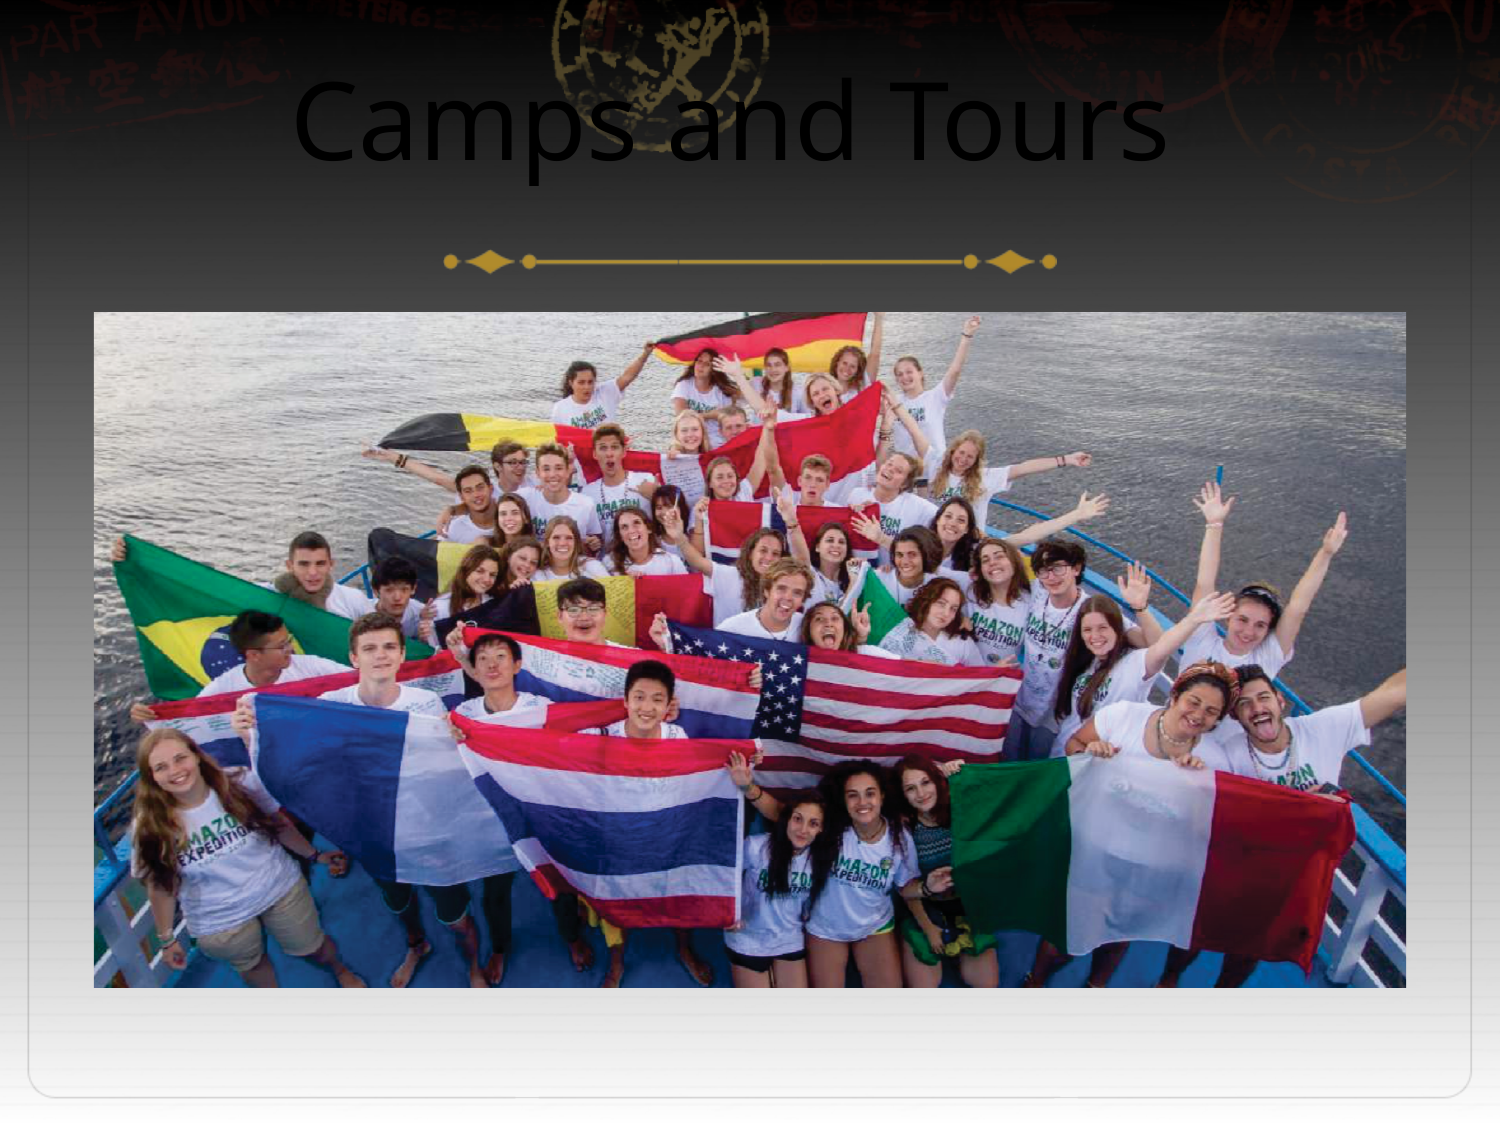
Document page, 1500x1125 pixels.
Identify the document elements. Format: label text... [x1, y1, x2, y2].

picture [0, 0, 1500, 1125]
title Camps and Tours [74, 45, 1387, 233]
